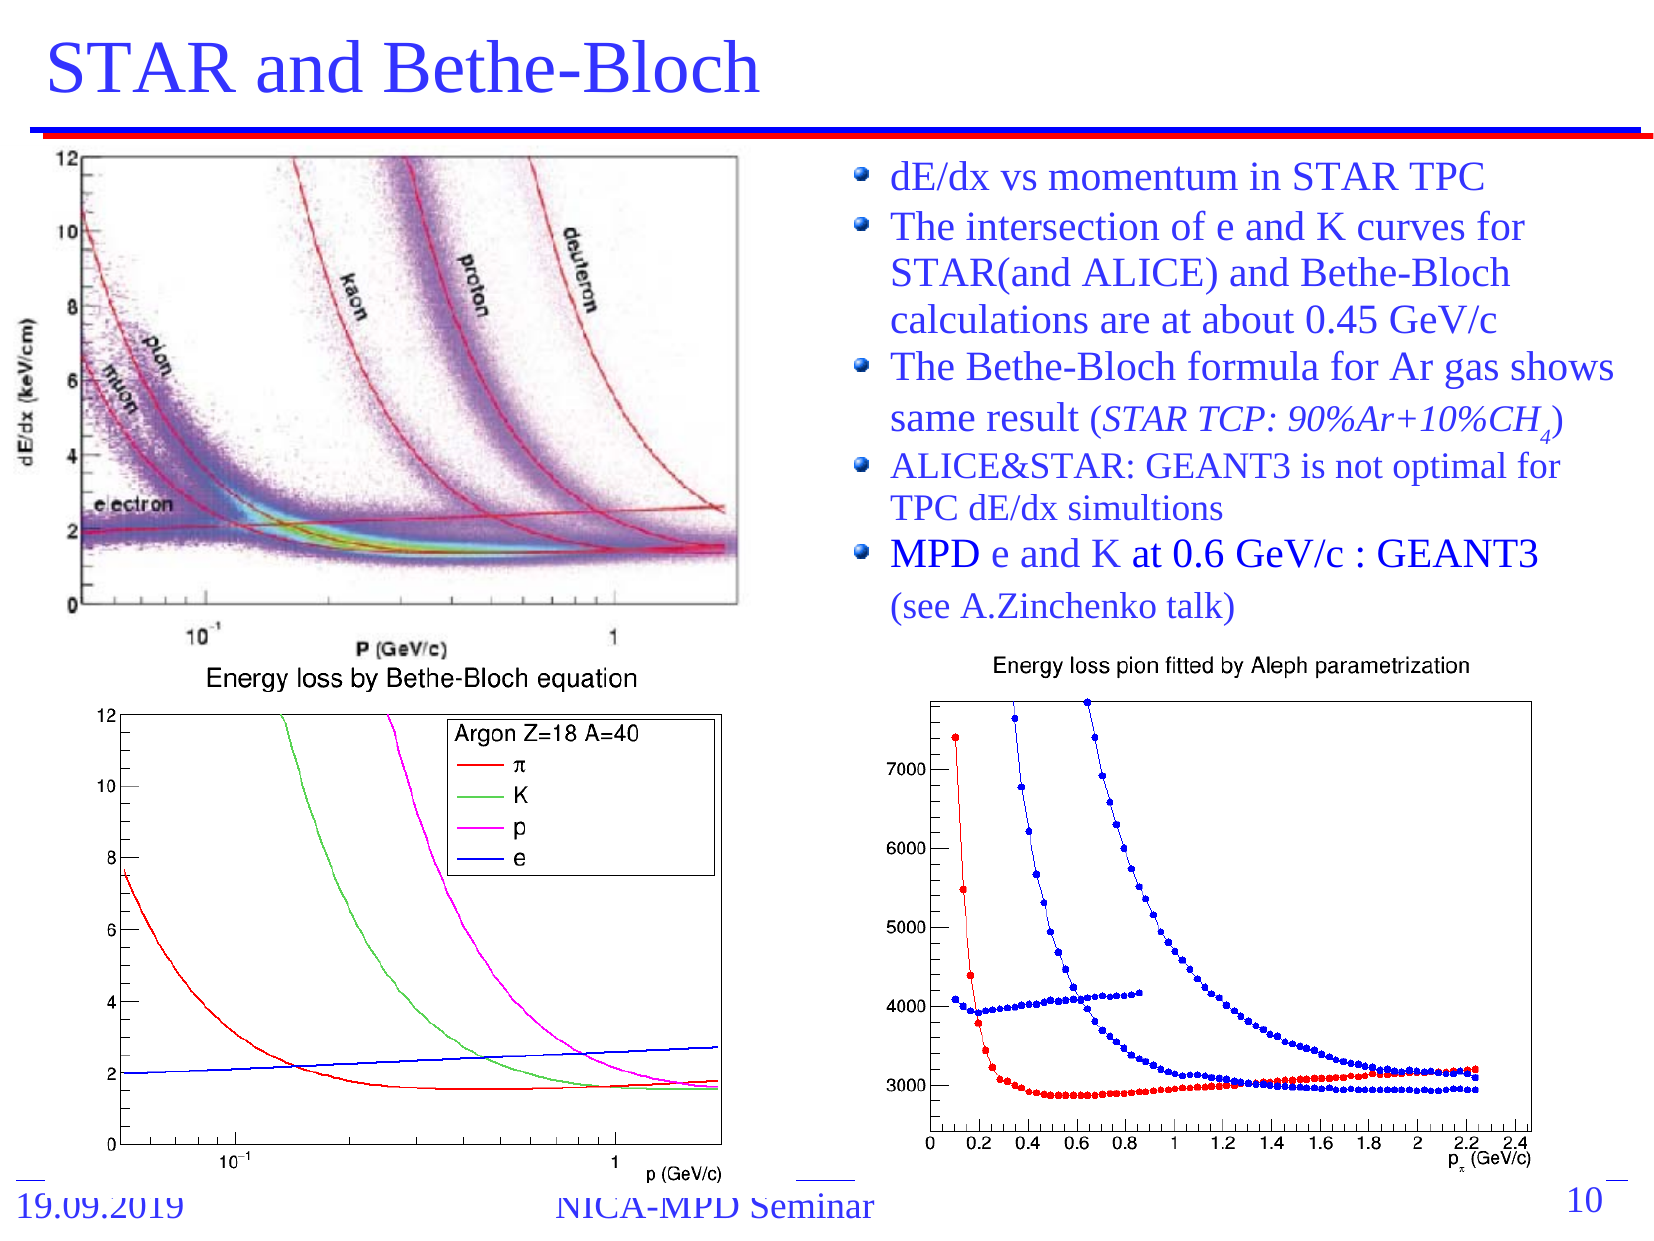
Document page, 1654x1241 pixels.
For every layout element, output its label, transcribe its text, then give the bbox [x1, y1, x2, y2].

text_box STAR and Bethe-Bloch [30, 17, 1591, 208]
picture [0, 129, 796, 1198]
picture [855, 647, 1606, 1185]
text_box dE/dx vs momentum in STAR TPC The intersection of e and K curves for STAR(and ALICE) and Bethe-Bloch calculations are at about 0.45 GeV/c The Bethe-Bloch formula for Ar gas shows same result (STAR TCP: 90%Ar+10%CH4) ALICE&STAR: GEANT3 is not optimal for TPC dE/dx simultions MPD e and K at 0.6 GeV/c : GEANT3 (see A.Zinchenko talk) [840, 71, 1629, 689]
